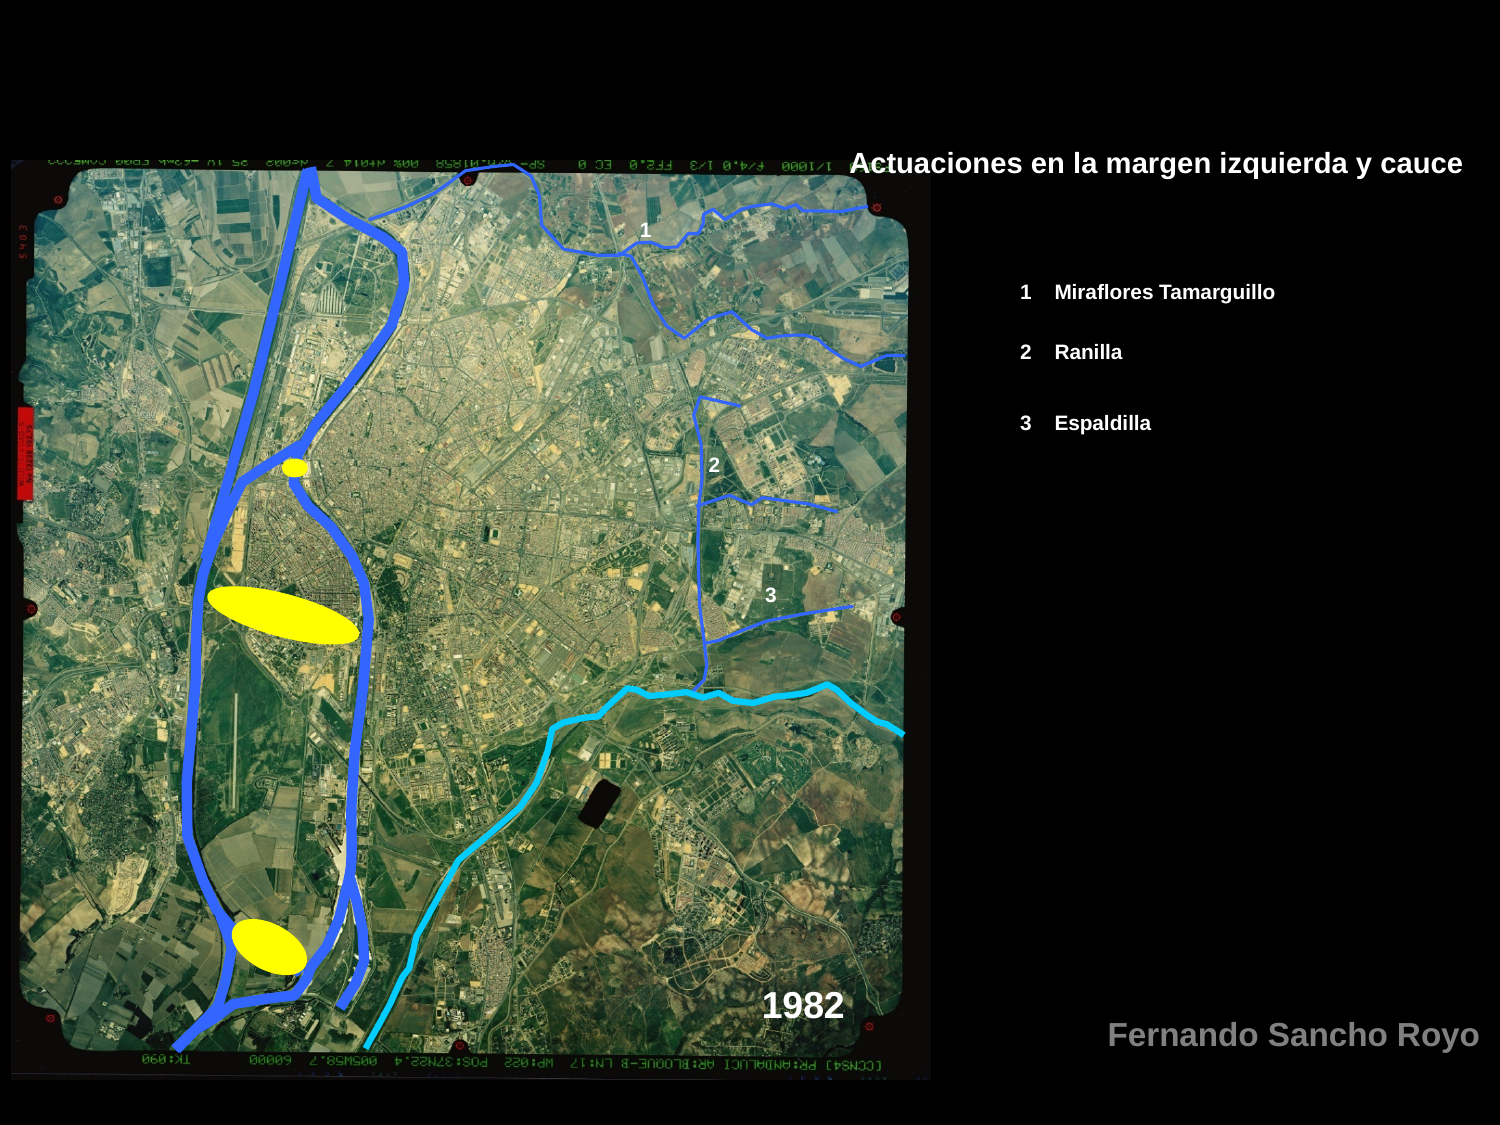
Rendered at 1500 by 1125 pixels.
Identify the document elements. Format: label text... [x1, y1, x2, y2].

text_box 3 [750, 573, 807, 615]
picture [11, 160, 931, 1080]
text_box Fernando Sancho Royo [1092, 1005, 1500, 1061]
text_box 2 Ranilla [1004, 331, 1364, 372]
text_box 1 Miraflores Tamarguillo [1004, 271, 1437, 312]
text_box 1982 [746, 973, 872, 1034]
text_box 3 Espaldilla [1004, 402, 1500, 443]
text_box [208, 587, 359, 644]
text_box [232, 919, 307, 975]
text_box [282, 459, 307, 477]
text_box 2 [693, 444, 750, 485]
text_box Actuaciones en la margen izquierda y cauce [834, 136, 1500, 187]
text_box 1 [624, 209, 682, 250]
